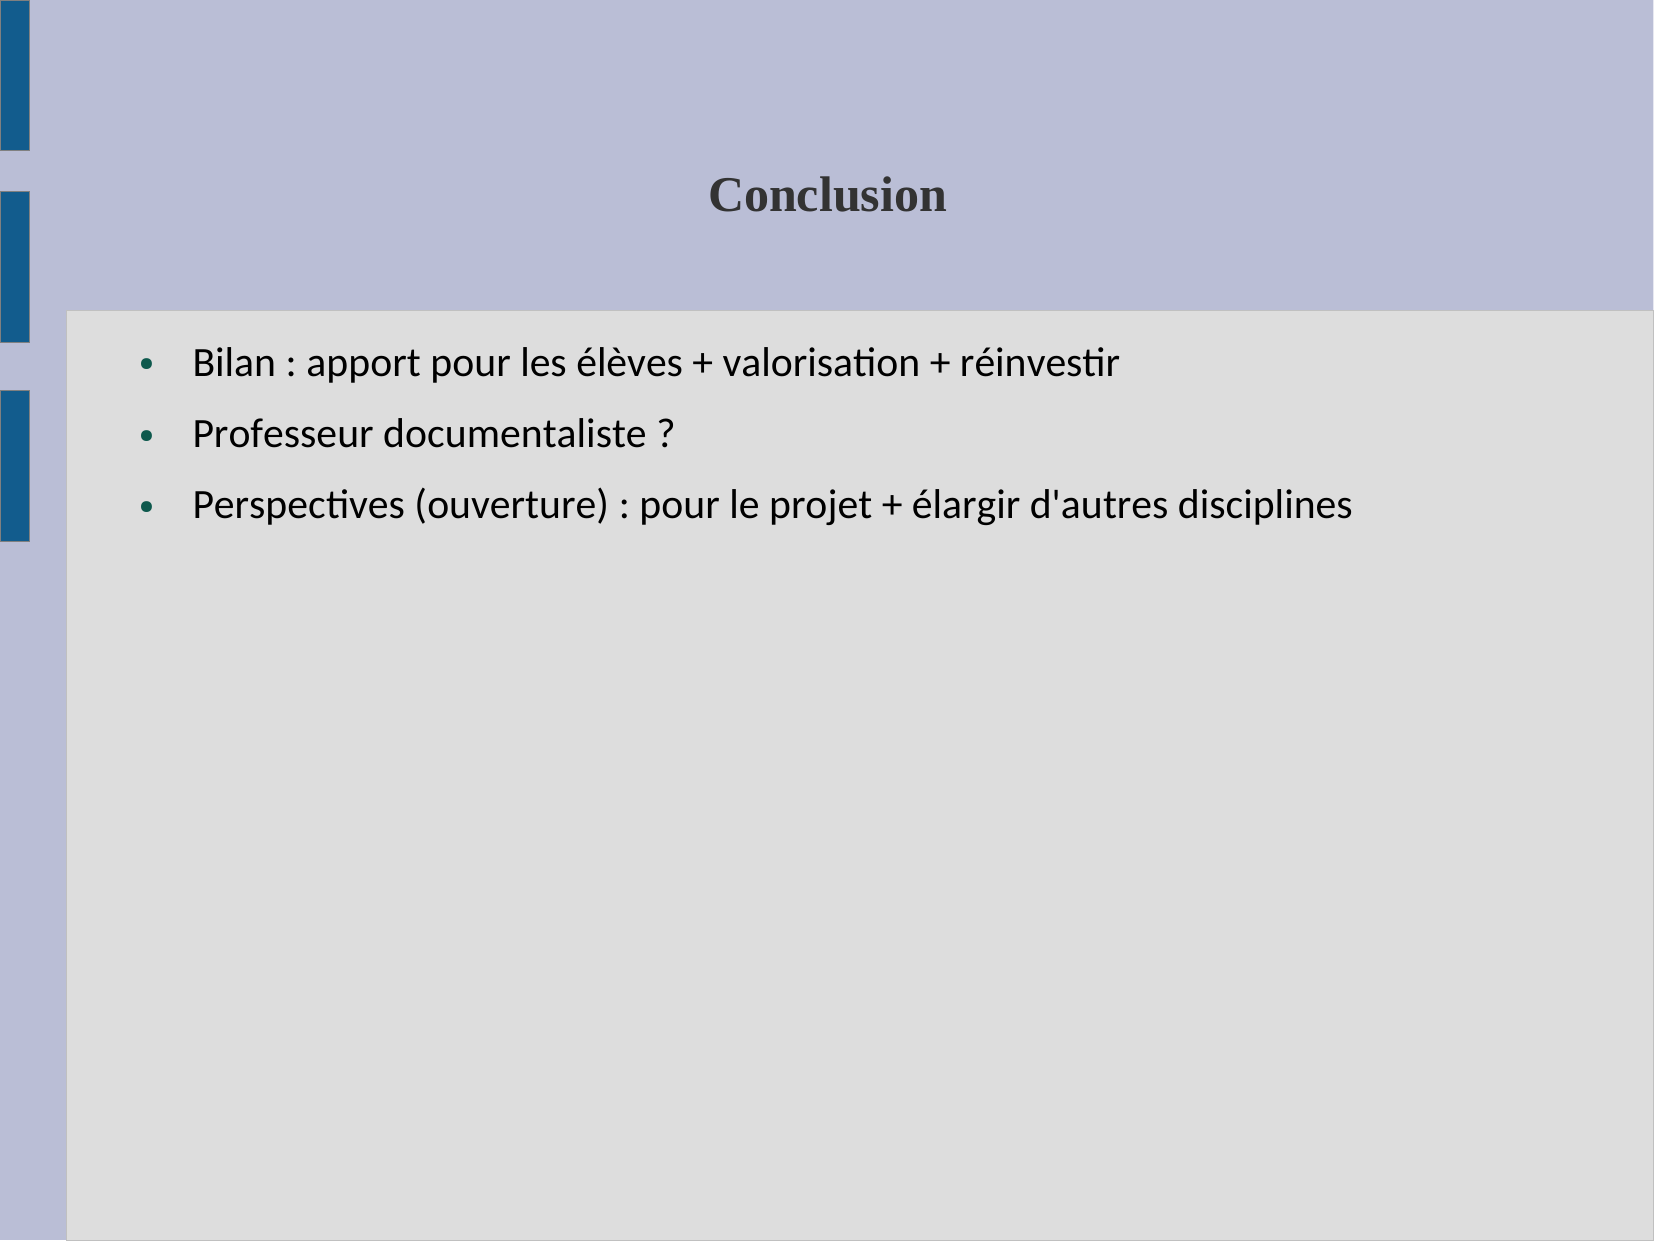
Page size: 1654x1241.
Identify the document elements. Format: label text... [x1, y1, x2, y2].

list Bilan : apport pour les élèves + valorisation + réinvestir Professeur documentaliste ? Perspectives (ouverture) : pour le projet + élargir d'autres disciplines [121, 344, 1534, 1127]
title Conclusion [121, 91, 1534, 299]
